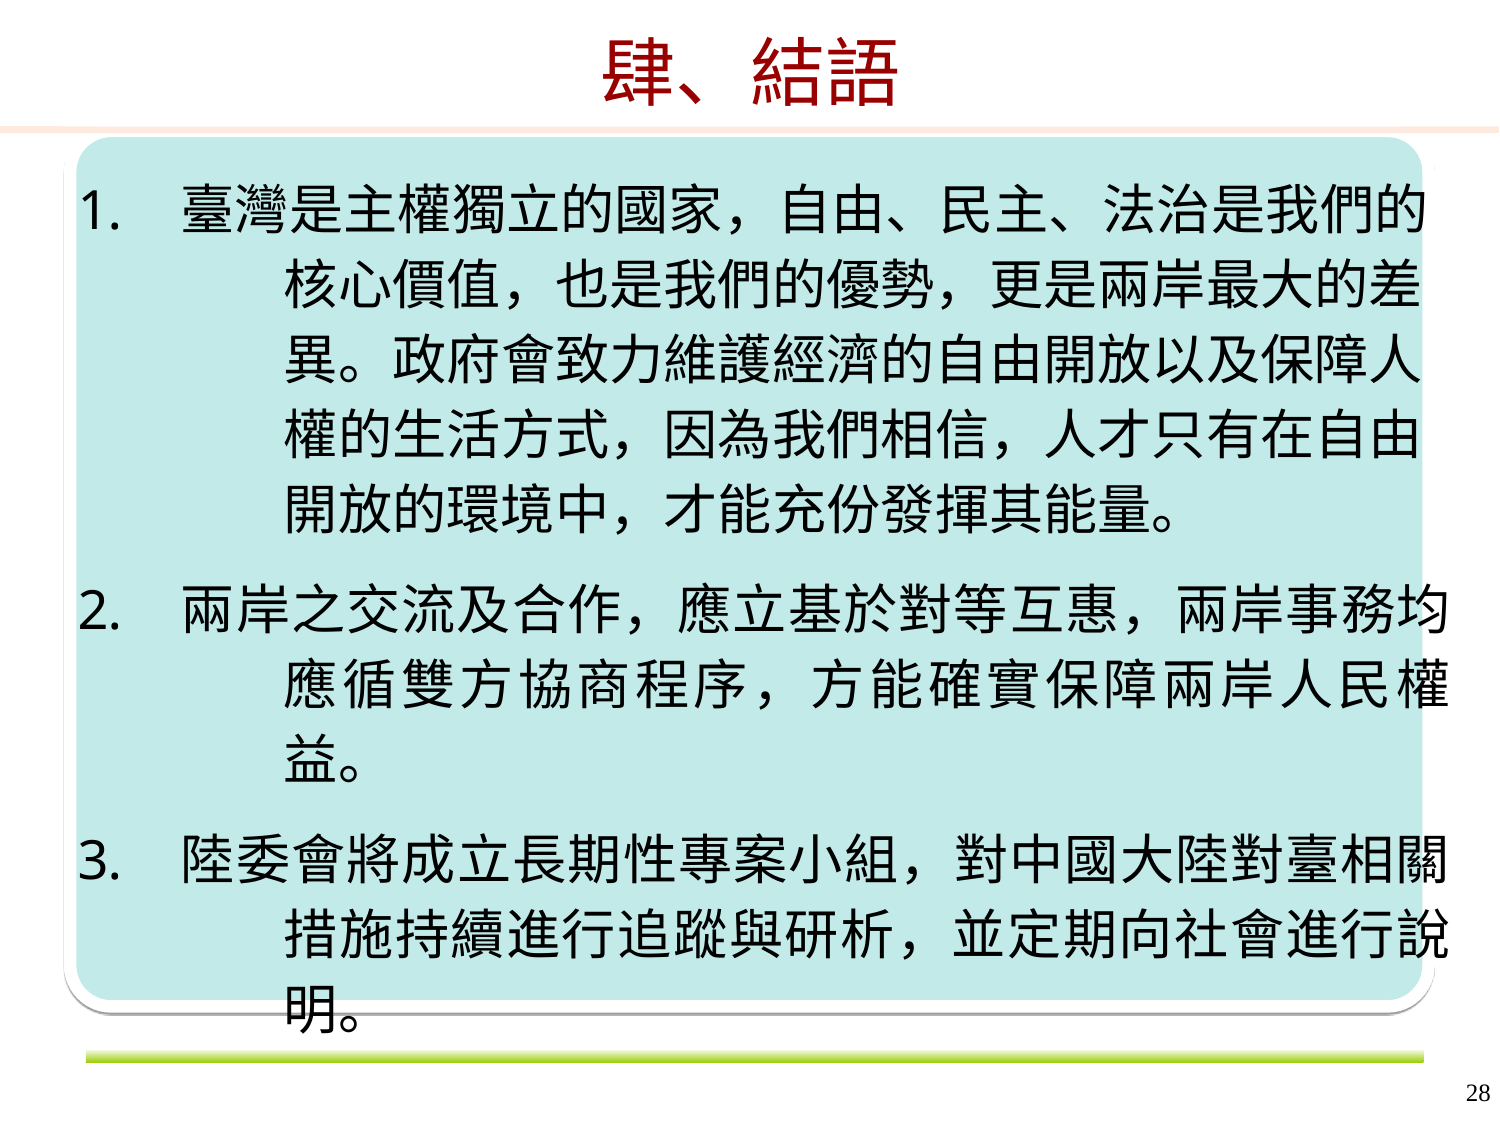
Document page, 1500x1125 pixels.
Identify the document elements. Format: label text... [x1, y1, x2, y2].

text_box [1422, 911, 1429, 923]
text_box 28 [1458, 1068, 1500, 1115]
text_box [70, 906, 1429, 1007]
text_box 肆、結語 [0, 9, 1500, 102]
text_box 臺灣是主權獨立的國家，自由、民主、法治是我們的核心價值，也是我們的優勢，更是兩岸最大的差異。政府會致力維護經濟的自由開放以及保障人權的生活方式，因為我們相信，人才只有在自由開放的環境中，才能充份發揮其能量。 兩岸之交流及合作，應立基於對等互惠，兩岸事務均應循雙方協商程序，方能確實保障兩岸人民權益。 陸委會將成立長期性專案小組，對中國大陸對臺相關措施持續進行追蹤與研析，並定期向社會進行說明。 [70, 157, 1459, 906]
text_box [314, 1003, 329, 1007]
text_box [291, 991, 301, 1001]
text_box [314, 990, 329, 999]
text_box [0, 129, 1499, 157]
